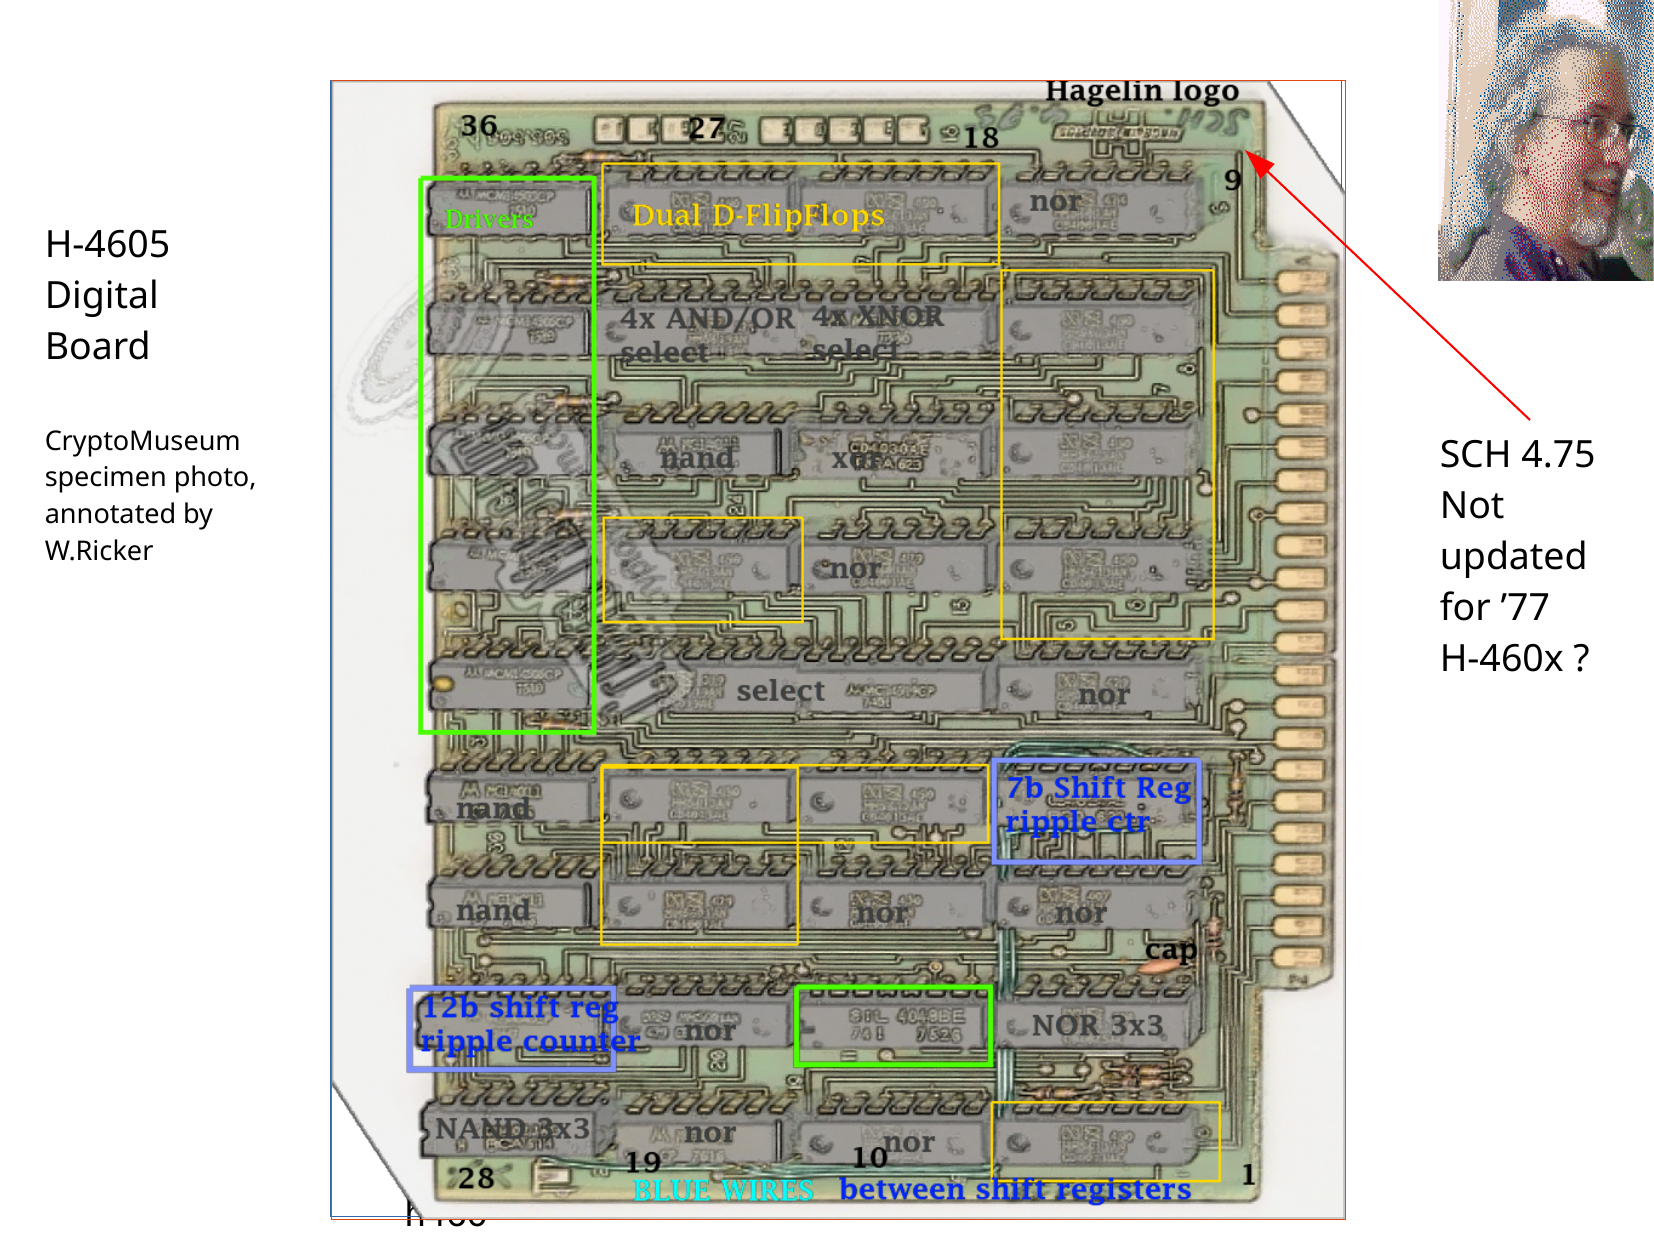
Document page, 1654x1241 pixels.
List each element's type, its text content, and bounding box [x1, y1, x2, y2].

picture [1438, 0, 1654, 281]
picture [330, 80, 1346, 1220]
text_box SCH 4.75 Not updated for ’77 H-460x ? [1425, 420, 1636, 665]
title H-460 Tour [82, 49, 1426, 257]
text_box H-4605 Digital Board CryptoMuseum specimen photo, annotated by W.Ricker [30, 210, 286, 687]
